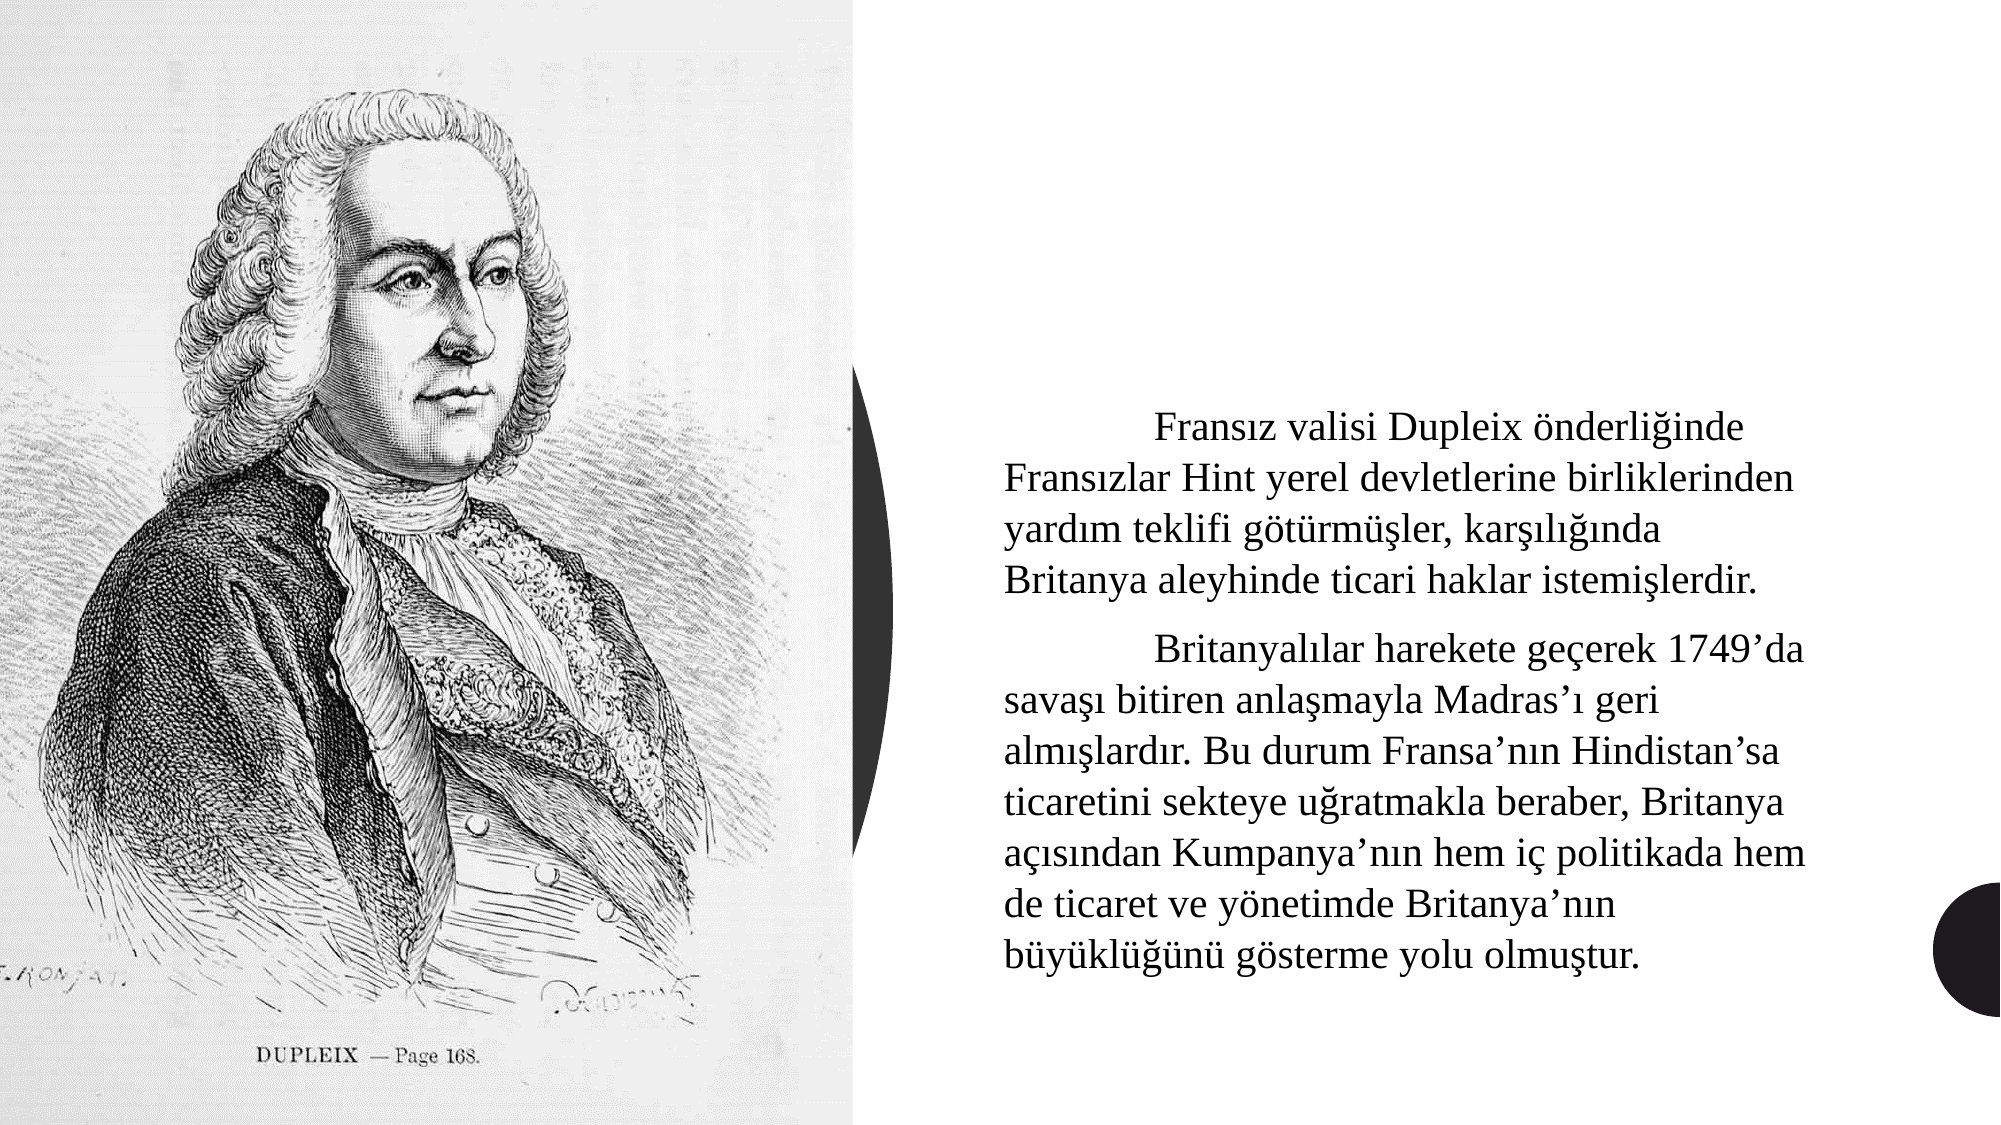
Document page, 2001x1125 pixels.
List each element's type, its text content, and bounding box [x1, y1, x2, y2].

picture [0, 0, 853, 1125]
text_box [853, 0, 2000, 1125]
text_box Fransız valisi Dupleix önderliğinde Fransızlar Hint yerel devletlerine birliklerinden yardım teklifi götürmüşler, karşılığında Britanya aleyhinde ticari haklar istemişlerdir. Britanyalılar harekete geçerek 1749’da savaşı bitiren anlaşmayla Madras’ı geri almışlardır. Bu durum Fransa’nın Hindistan’sa ticaretini sekteye uğratmakla beraber, Britanya açısından Kumpanya’nın hem iç politikada hem de ticaret ve yönetimde Britanya’nın büyüklüğünü gösterme yolu olmuştur. [942, 390, 1826, 1018]
